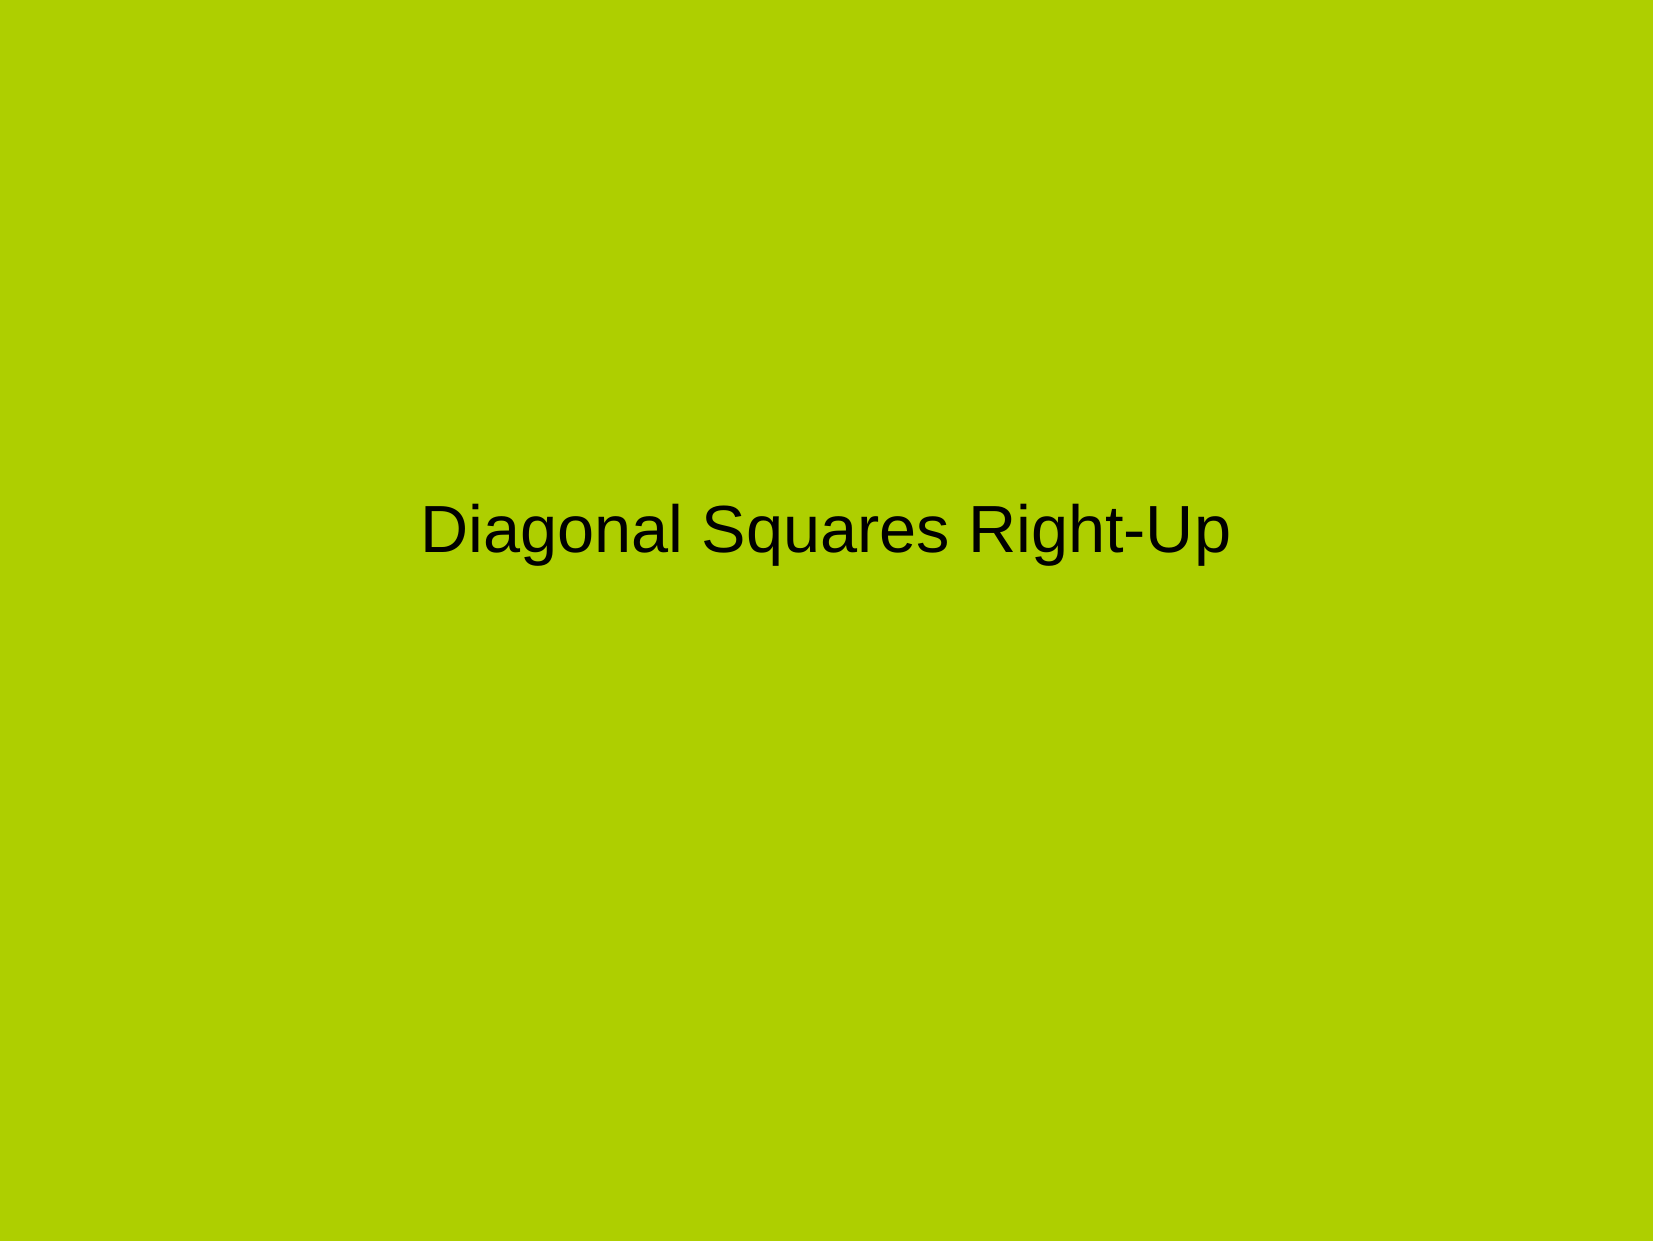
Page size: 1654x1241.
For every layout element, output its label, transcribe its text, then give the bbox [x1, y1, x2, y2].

subtitle Diagonal Squares Right-Up [82, 49, 1571, 1010]
